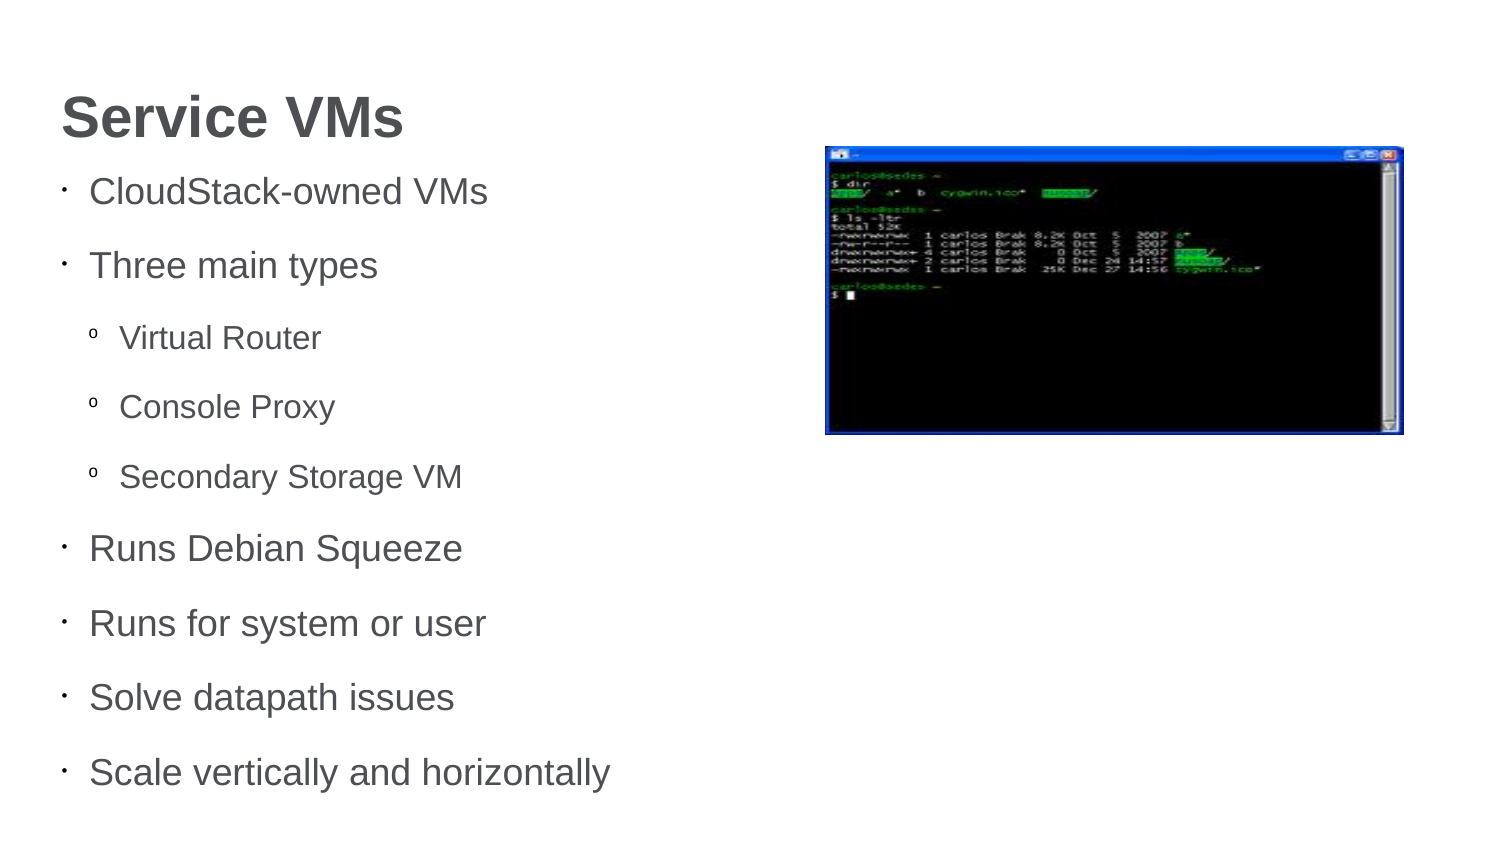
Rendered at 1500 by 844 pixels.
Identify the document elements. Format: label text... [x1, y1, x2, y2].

picture [825, 146, 1404, 435]
list CloudStack-owned VMs Three main types Virtual Router Console Proxy Secondary Storage VM Runs Debian Squeeze Runs for system or user Solve datapath issues Scale vertically and horizontally [46, 159, 863, 732]
title Service VMs [46, 71, 1447, 135]
